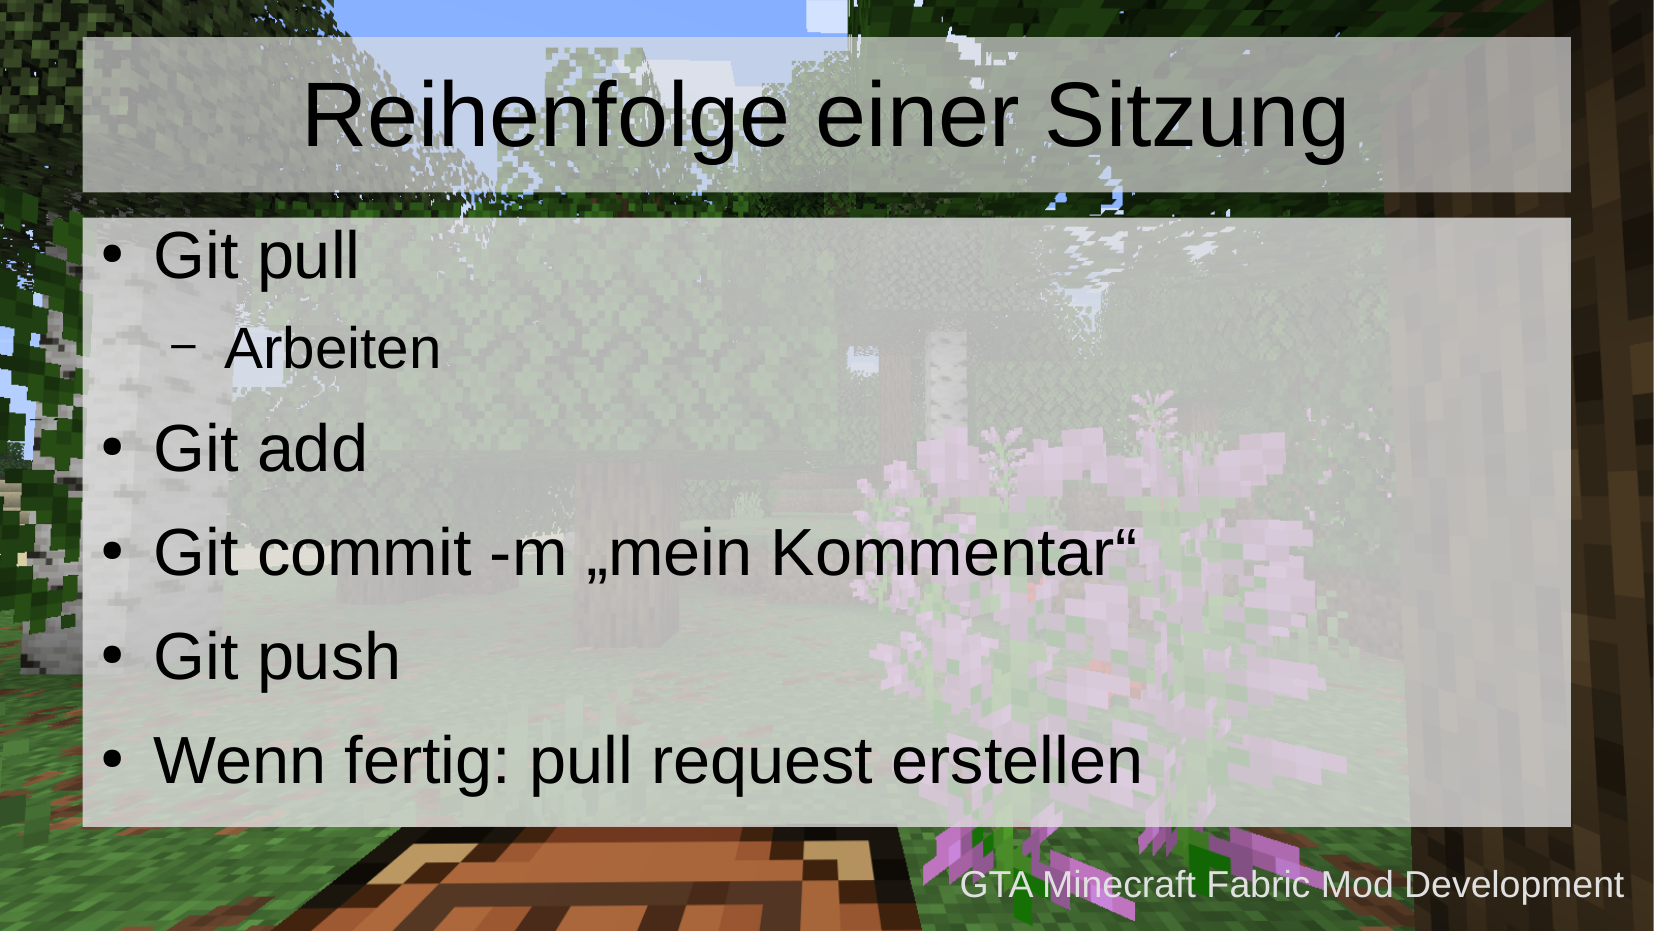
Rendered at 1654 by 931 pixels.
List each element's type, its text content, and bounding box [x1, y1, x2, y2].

title Reihenfolge einer Sitzung [82, 37, 1571, 193]
picture [0, 0, 1654, 931]
list Git pull Arbeiten Git add Git commit -m „mein Kommentar“ Git push Wenn fertig: pull request erstellen [82, 217, 1571, 827]
